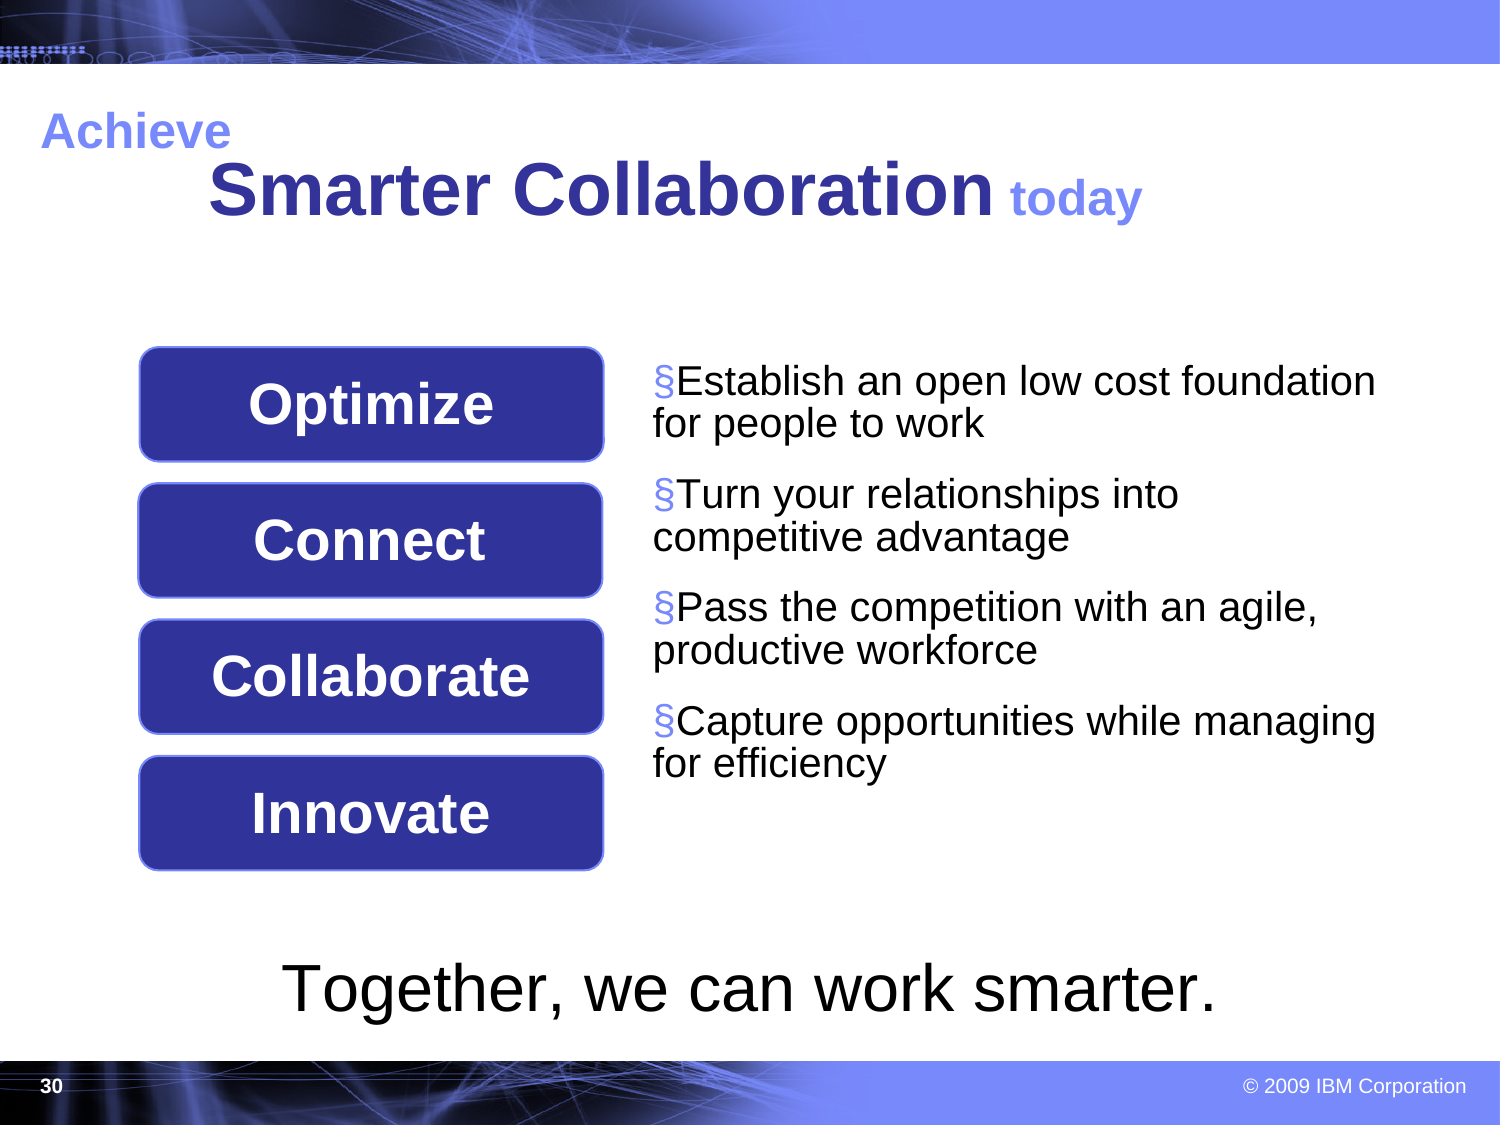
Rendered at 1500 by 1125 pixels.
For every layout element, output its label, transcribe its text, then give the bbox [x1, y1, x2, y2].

text_box Connect [138, 483, 603, 598]
picture [0, 0, 1500, 64]
text_box Innovate [139, 755, 604, 871]
list Establish an open low cost foundation for people to work Turn your relationships into competitive advantage Pass the competition with an agile, productive workforce Capture opportunities while managing for efficiency [652, 361, 1388, 851]
text_box Collaborate [139, 619, 604, 734]
text_box Together, we can work smarter. [112, 942, 1388, 1035]
picture [0, 1061, 1500, 1125]
title Achieve Smarter Collaboration today [25, 103, 1376, 243]
text_box Optimize [139, 347, 604, 462]
